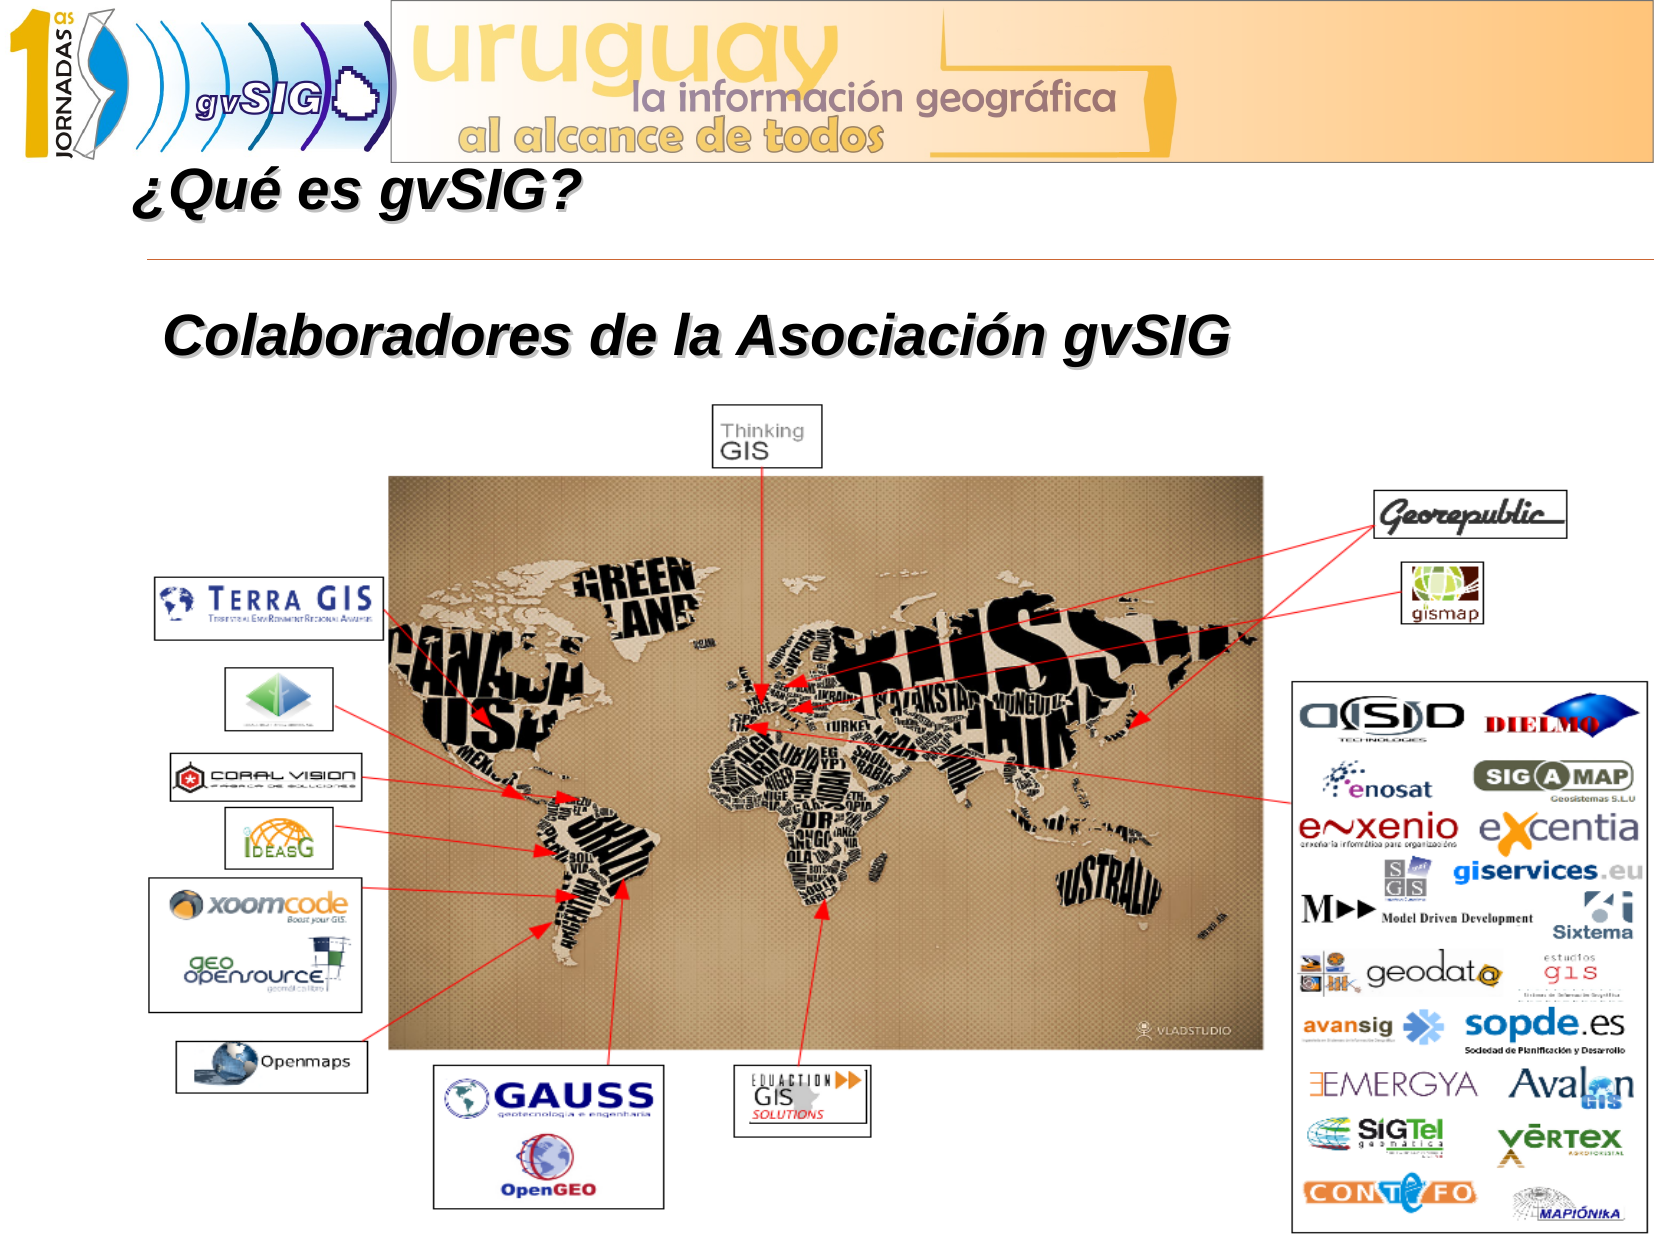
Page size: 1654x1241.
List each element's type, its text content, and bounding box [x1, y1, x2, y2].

text_box Colaboradores de la Asociación gvSIG [147, 295, 1595, 377]
picture [147, 383, 1654, 1241]
text_box ¿Qué es gvSIG? [118, 149, 975, 239]
picture [0, 6, 392, 163]
